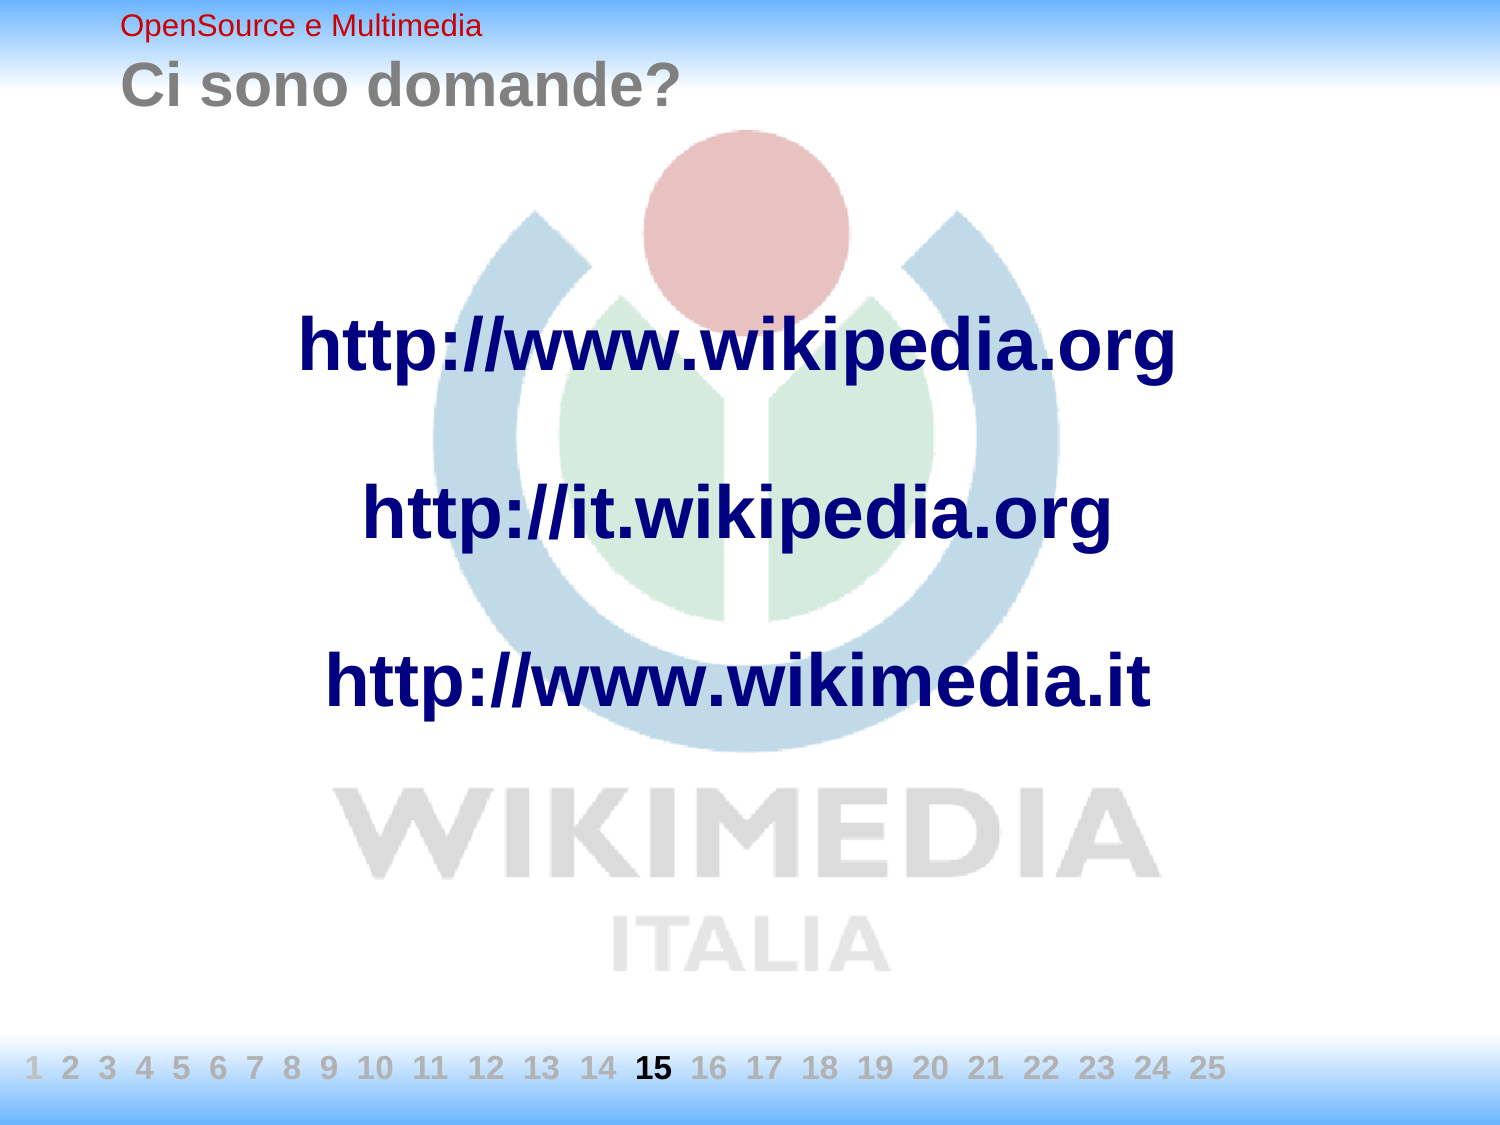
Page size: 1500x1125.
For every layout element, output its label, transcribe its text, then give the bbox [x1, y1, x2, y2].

text_box Ci sono domande? [120, 50, 1479, 120]
text_box [0, 0, 1500, 91]
text_box [0, 1034, 1500, 1125]
text_box http://www.wikipedia.org http://it.wikipedia.org http://www.wikimedia.it [118, 295, 1359, 730]
text_box OpenSource e Multimedia [120, 7, 1479, 43]
picture [75, 91, 1426, 1034]
text_box 1 2 3 4 5 6 7 8 9 10 11 12 13 14 15 16 17 18 19 20 21 22 23 24 25 [24, 1049, 1267, 1087]
